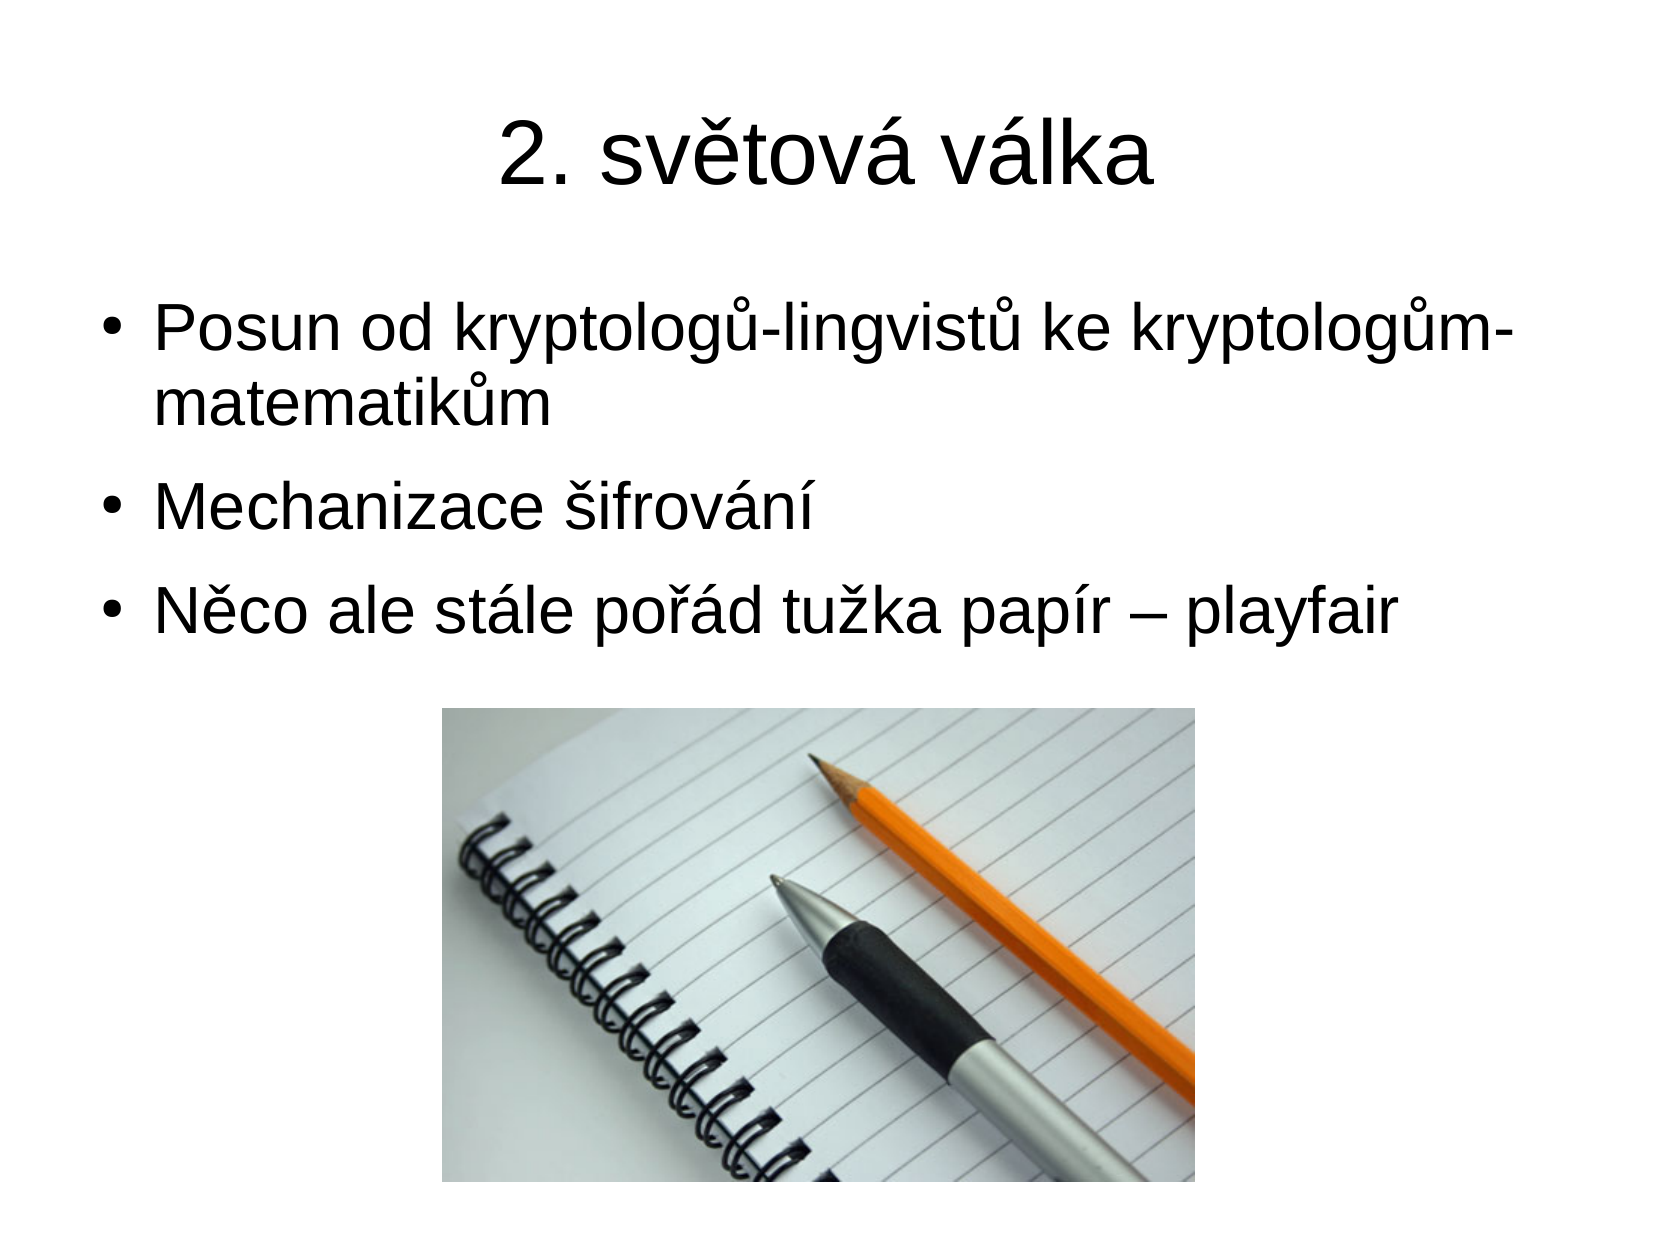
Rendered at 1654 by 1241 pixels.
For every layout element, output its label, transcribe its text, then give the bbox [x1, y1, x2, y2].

title 2. světová válka [82, 56, 1571, 250]
picture [442, 708, 1195, 1182]
list Posun od kryptologů-lingvistů ke kryptologům-matematikům Mechanizace šifrování Něco ale stále pořád tužka papír – playfair [82, 290, 1571, 1094]
